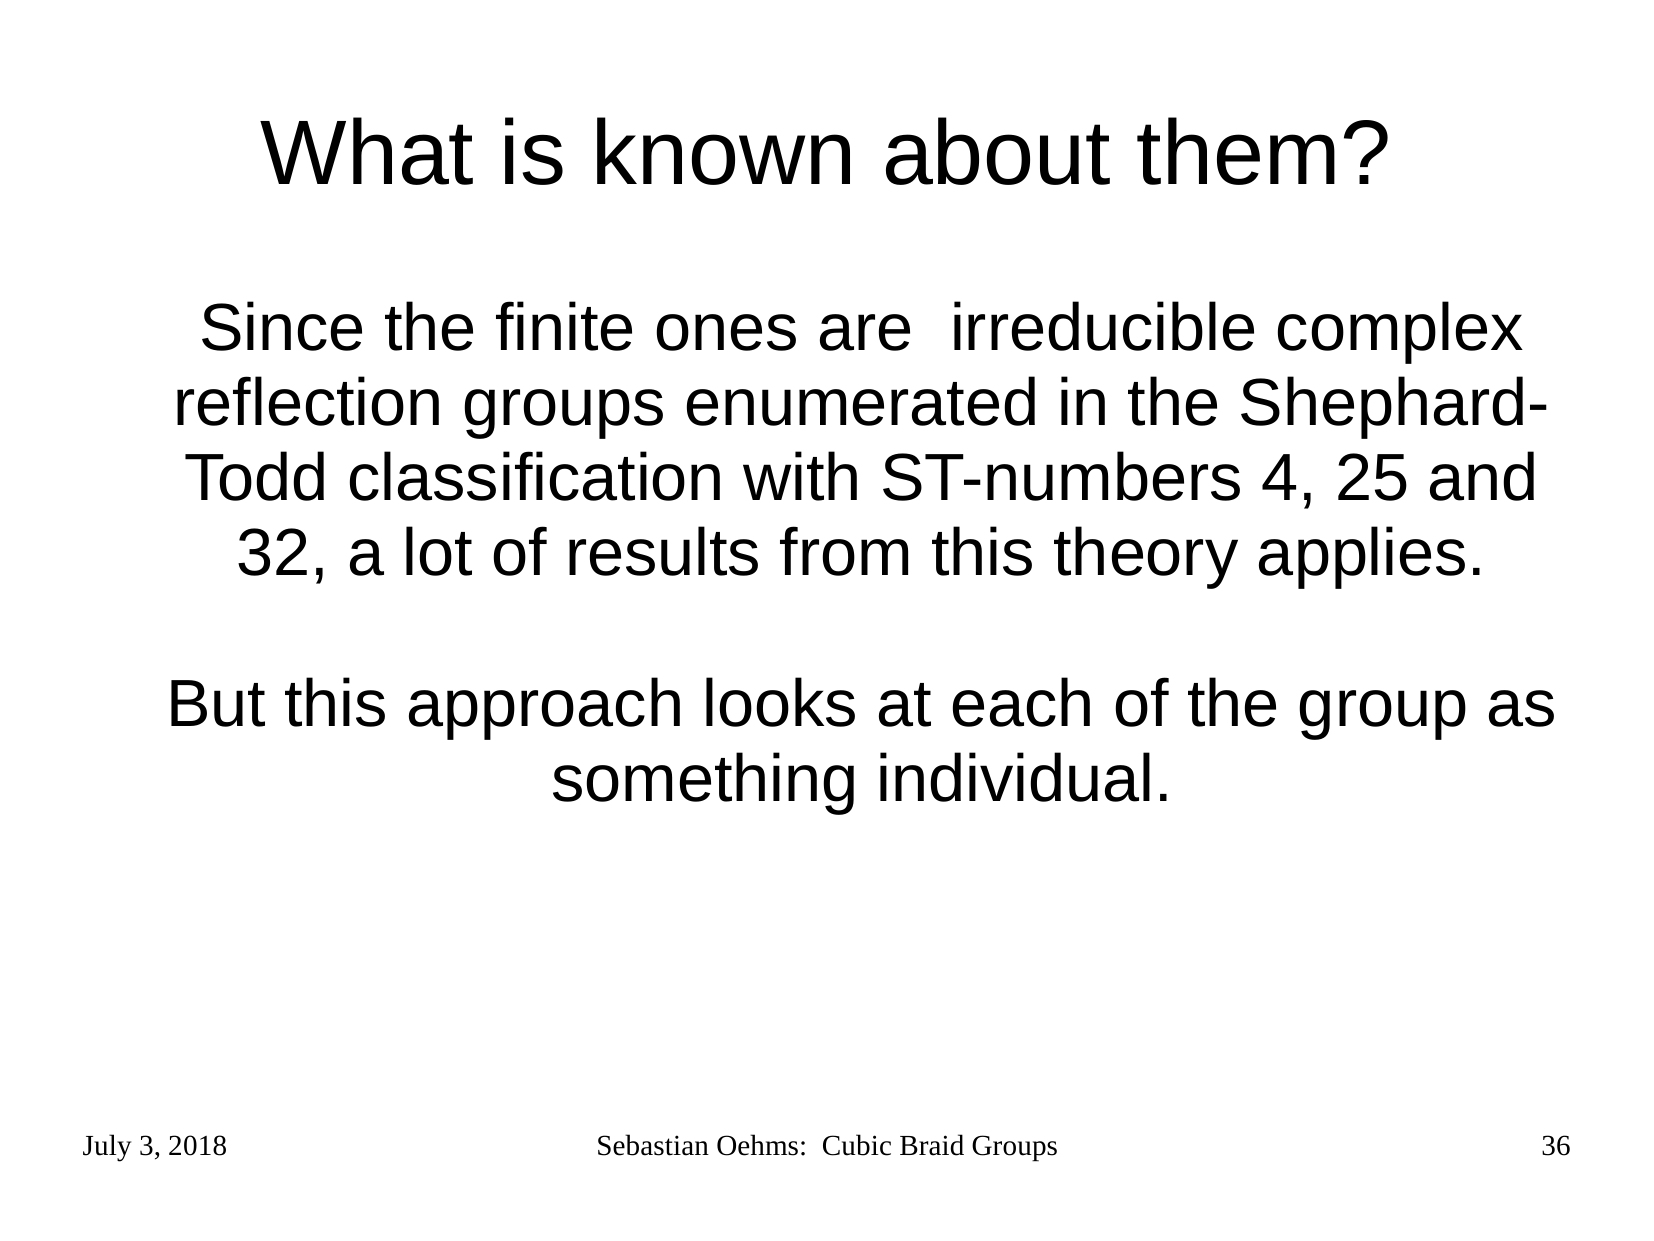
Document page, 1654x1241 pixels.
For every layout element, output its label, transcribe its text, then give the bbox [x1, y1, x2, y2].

list But this approach looks at each of the group as something individual. [82, 665, 1571, 875]
title What is known about them? [82, 49, 1571, 257]
list Since the finite ones are irreducible complex reflection groups enumerated in the Shephard-Todd classification with ST-numbers 4, 25 and 32, a lot of results from this theory applies. [82, 290, 1571, 634]
